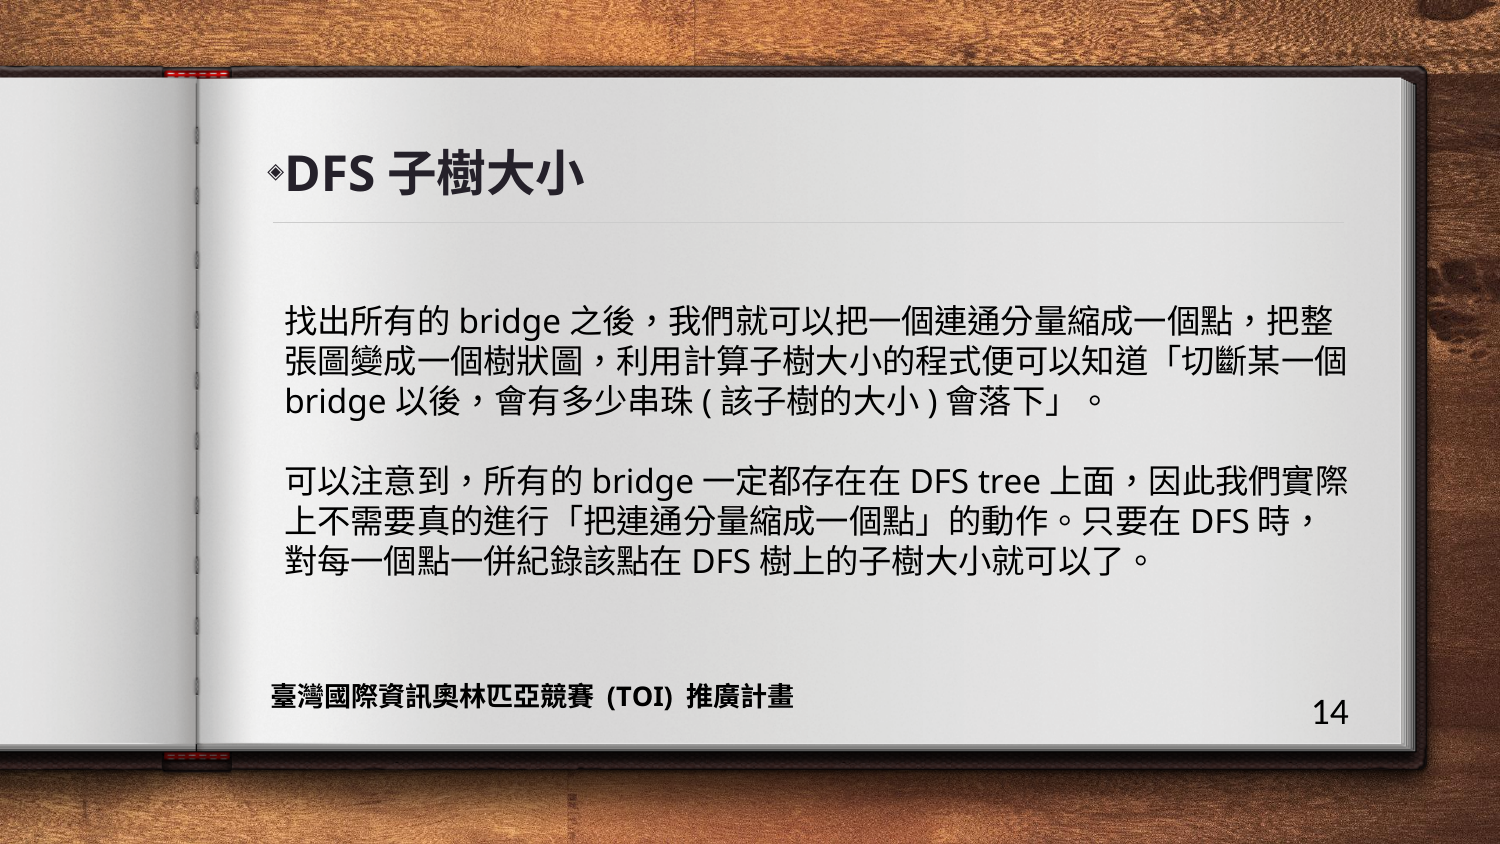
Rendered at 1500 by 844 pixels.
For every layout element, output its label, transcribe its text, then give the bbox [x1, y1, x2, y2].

list DFS子樹大小 [252, 126, 1194, 216]
text_box 找出所有的bridge之後，我們就可以把一個連通分量縮成一個點，把整張圖變成一個樹狀圖，利用計算子樹大小的程式便可以知道「切斷某一個bridge以後，會有多少串珠(該子樹的大小)會落下」。 可以注意到，所有的bridge一定都存在在DFS tree上面，因此我們實際上不需要真的進行「把連通分量縮成一個點」的動作。只要在DFS時，對每一個點一併紀錄該點在DFS樹上的子樹大小就可以了。 [269, 293, 1367, 592]
text_box [1295, 672, 1386, 737]
